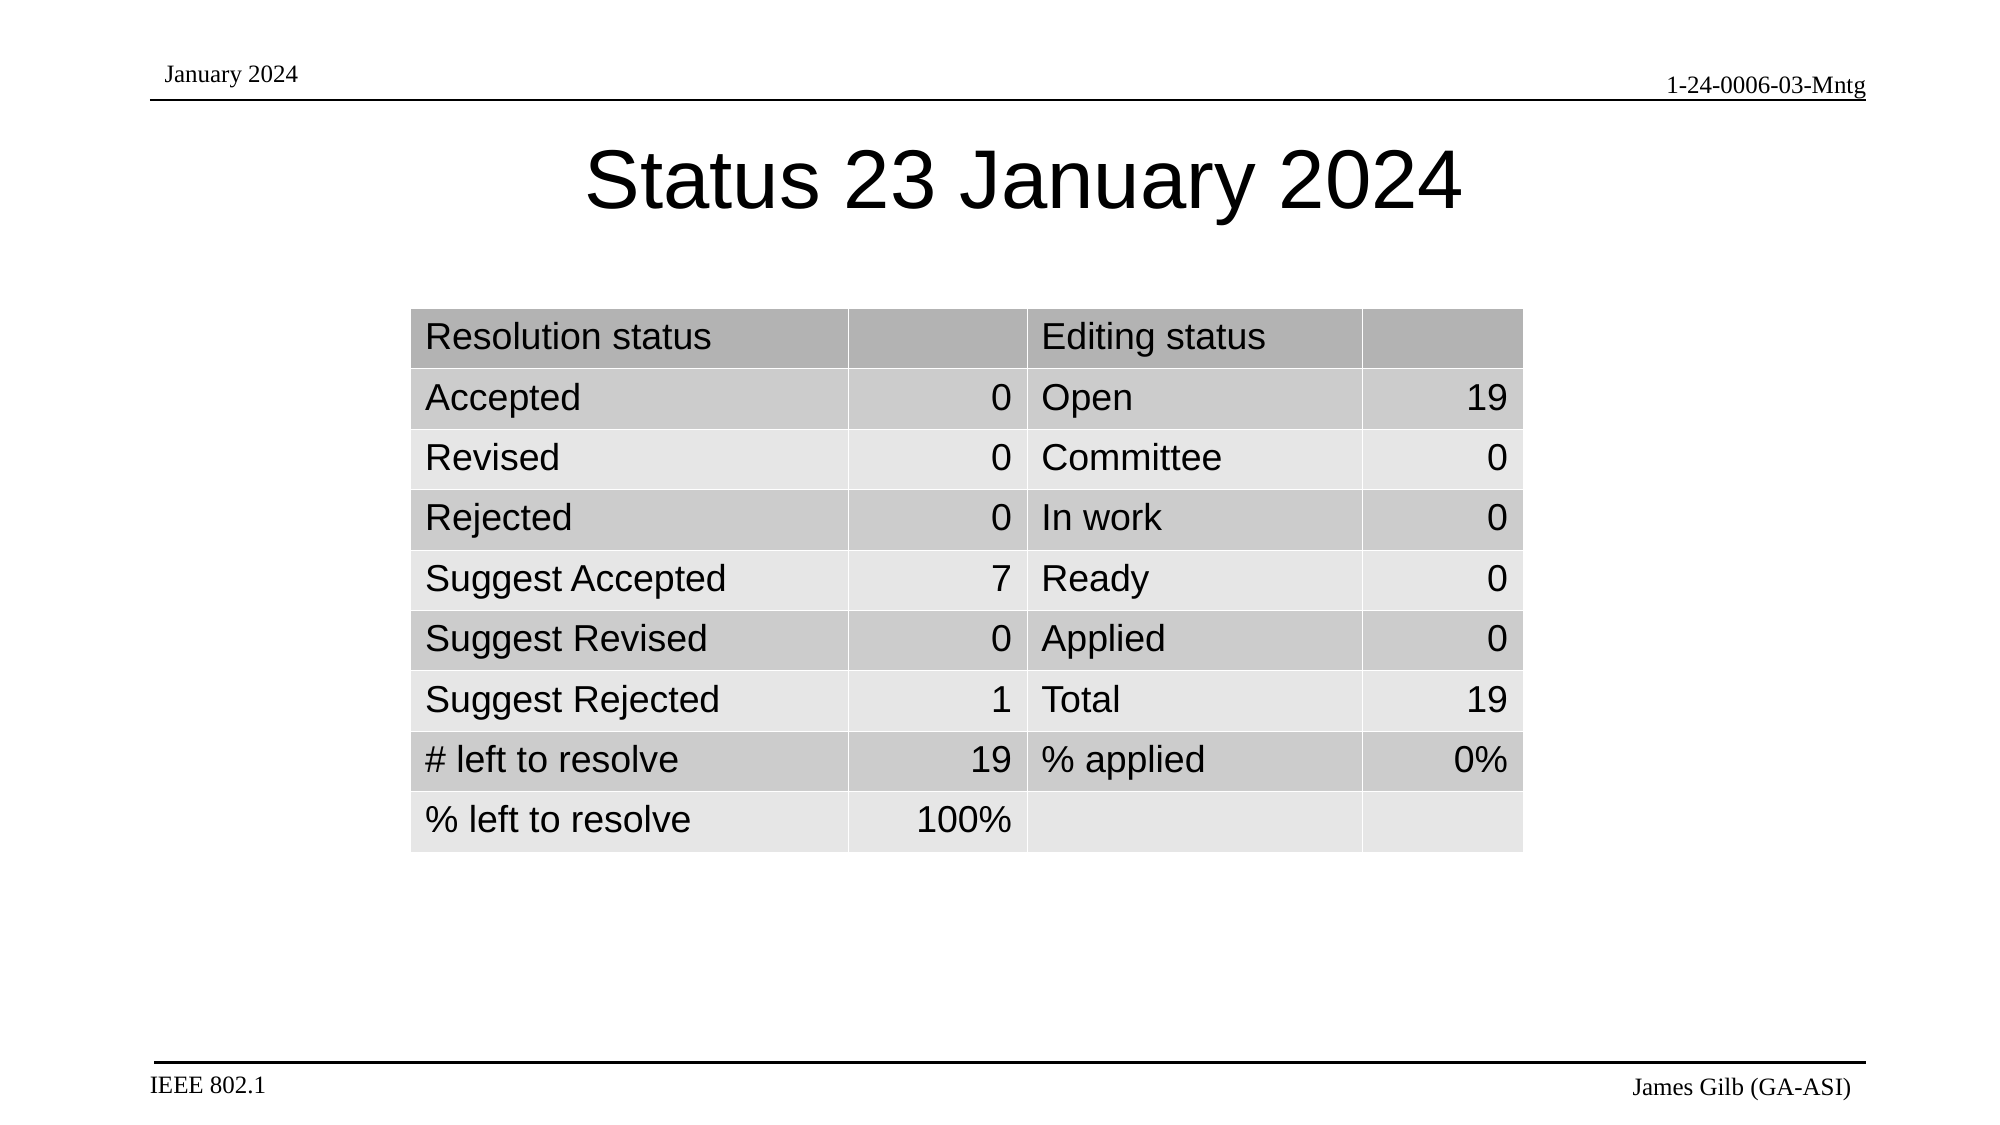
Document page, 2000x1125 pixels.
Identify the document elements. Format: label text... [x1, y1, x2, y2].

table_cell Applied [1028, 611, 1362, 670]
table_cell Total [1028, 671, 1362, 731]
table_cell 0 [1363, 611, 1523, 670]
table_cell [1028, 792, 1362, 852]
table_cell 1 [849, 671, 1027, 731]
table_cell Suggest Revised [411, 611, 848, 670]
table_cell Open [1028, 369, 1362, 429]
table_cell 0 [1363, 490, 1523, 550]
table_cell 19 [849, 732, 1027, 791]
title Status 23 January 2024 [149, 112, 1900, 238]
table_cell 0 [849, 611, 1027, 670]
table_cell % left to resolve [411, 792, 848, 852]
table_cell 100% [849, 792, 1027, 852]
table_cell Revised [411, 430, 848, 489]
table_header [849, 309, 1027, 368]
table_cell Accepted [411, 369, 848, 429]
table_cell 0 [1363, 551, 1523, 610]
table_cell Ready [1028, 551, 1362, 610]
table_header [1363, 309, 1523, 368]
table_cell Suggest Accepted [411, 551, 848, 610]
table_header Resolution status [411, 309, 848, 368]
table_cell Suggest Rejected [411, 671, 848, 731]
table_cell Rejected [411, 490, 848, 550]
table_cell Committee [1028, 430, 1362, 489]
table_cell 0 [849, 369, 1027, 429]
table_cell 0 [1363, 430, 1523, 489]
table_cell [1363, 792, 1523, 852]
table_cell 0 [849, 490, 1027, 550]
table_cell % applied [1028, 732, 1362, 791]
table_cell # left to resolve [411, 732, 848, 791]
table_cell 0% [1363, 732, 1523, 791]
table_cell 7 [849, 551, 1027, 610]
table_cell 19 [1363, 369, 1523, 429]
table_cell 0 [849, 430, 1027, 489]
table_cell 19 [1363, 671, 1523, 731]
table_cell In work [1028, 490, 1362, 550]
table_header Editing status [1028, 309, 1362, 368]
